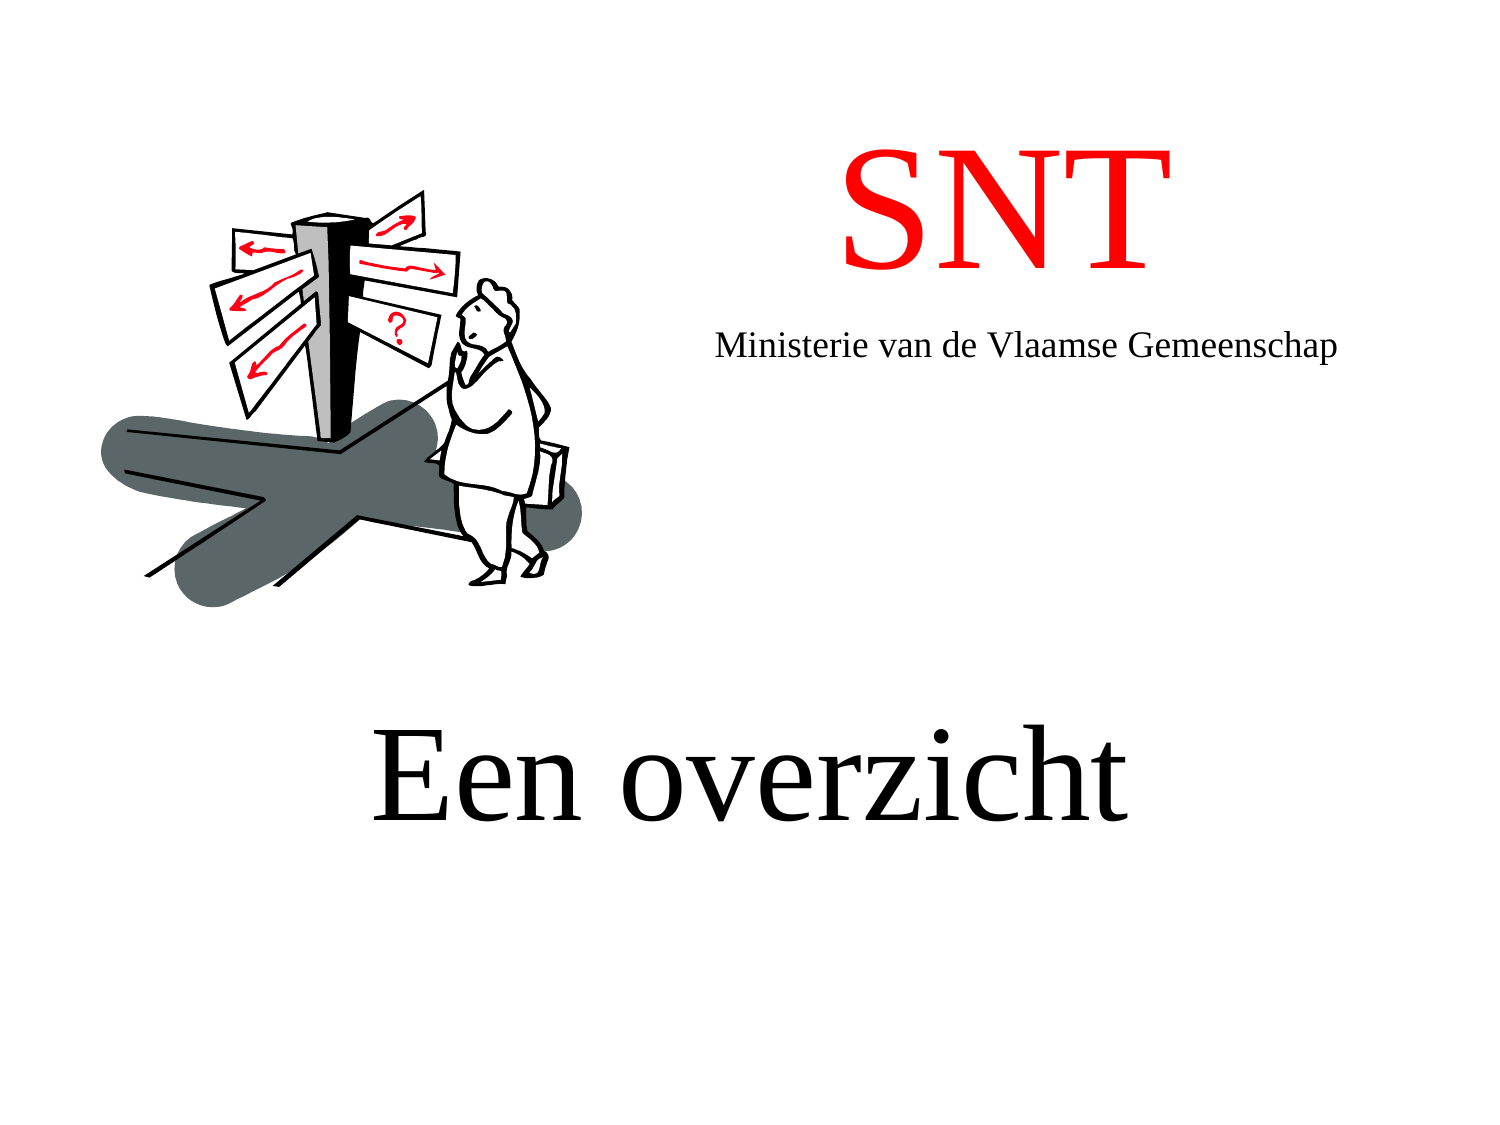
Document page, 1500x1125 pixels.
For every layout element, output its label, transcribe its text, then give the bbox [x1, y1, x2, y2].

subtitle Een overzicht [225, 675, 1276, 963]
title SNT [774, 68, 1233, 312]
picture [99, 189, 588, 613]
text_box Ministerie van de Vlaamse Gemeenschap [699, 312, 1426, 373]
